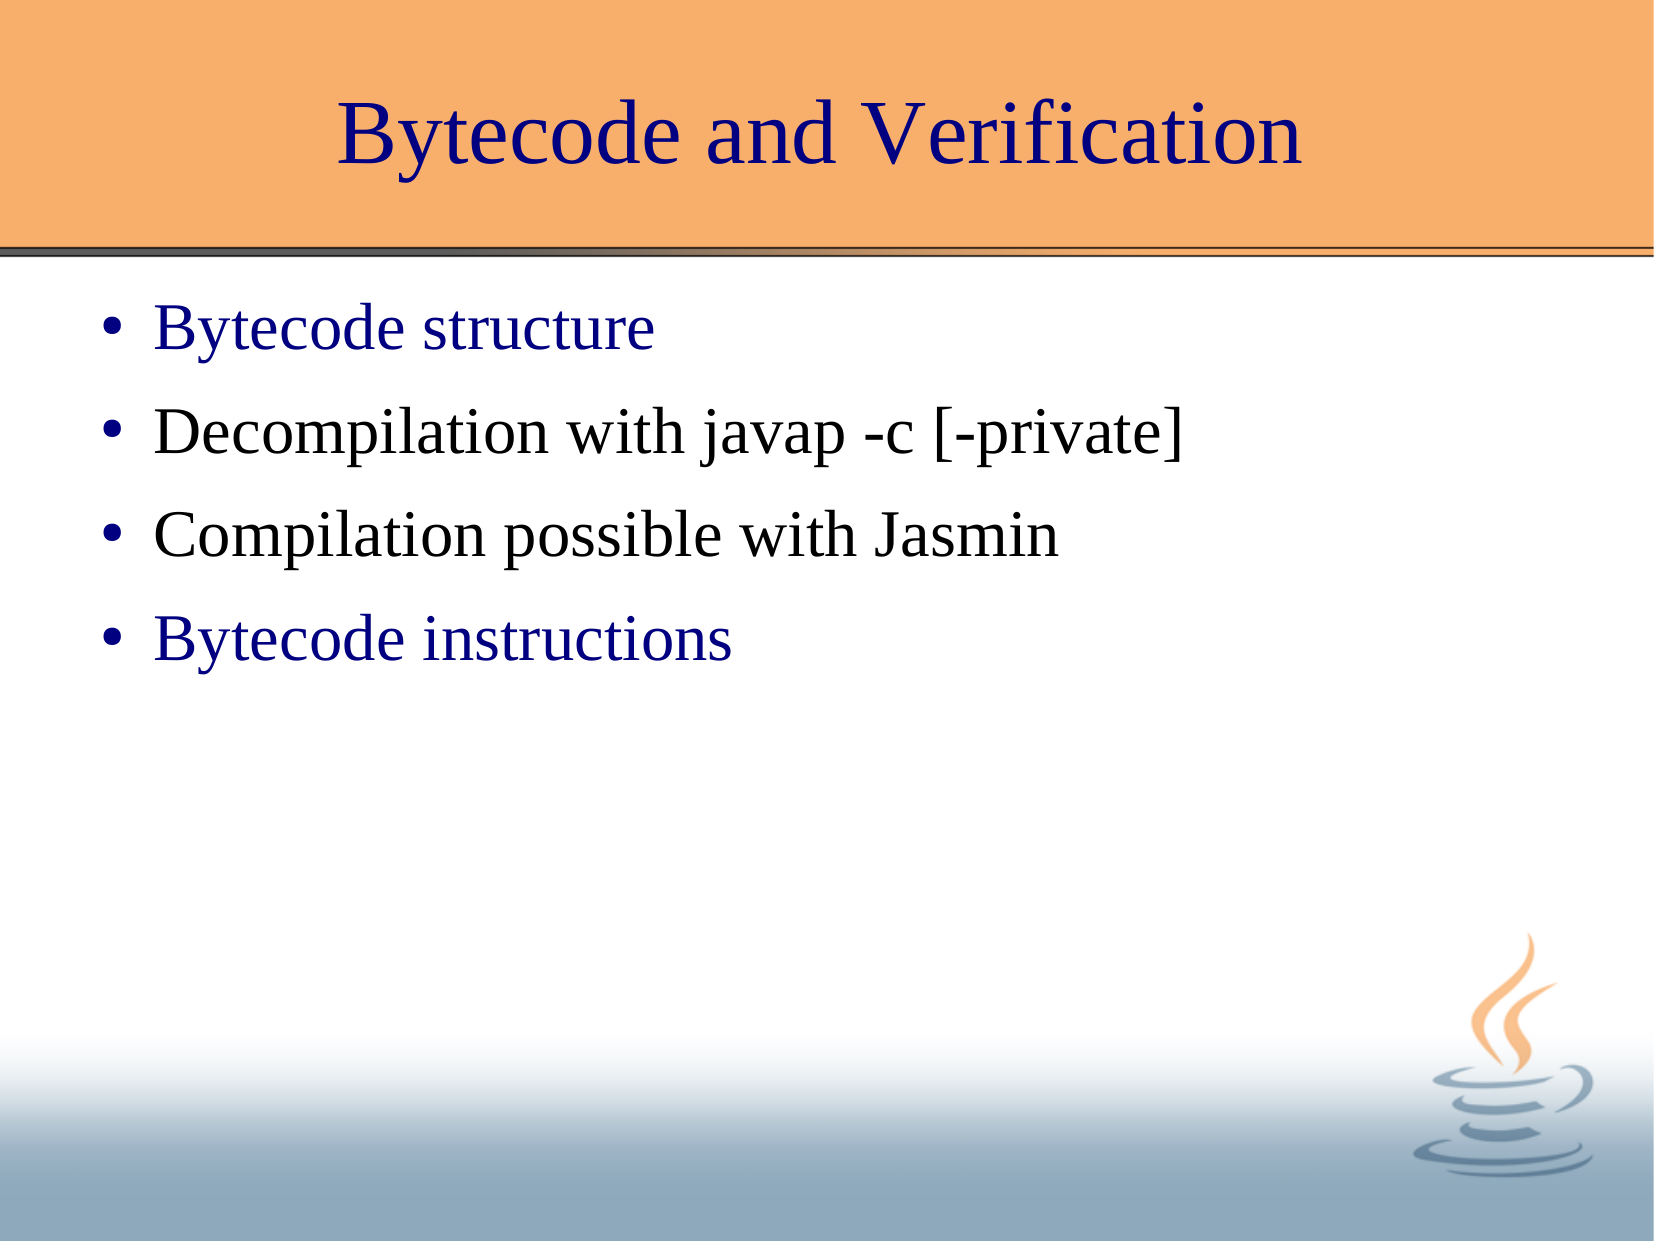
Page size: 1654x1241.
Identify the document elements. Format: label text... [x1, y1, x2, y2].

picture [0, 0, 1654, 1241]
title Bytecode and Verification [76, 29, 1565, 237]
list Bytecode structure Decompilation with javap -c [-private] Compilation possible with Jasmin Bytecode instructions [82, 290, 1571, 1034]
